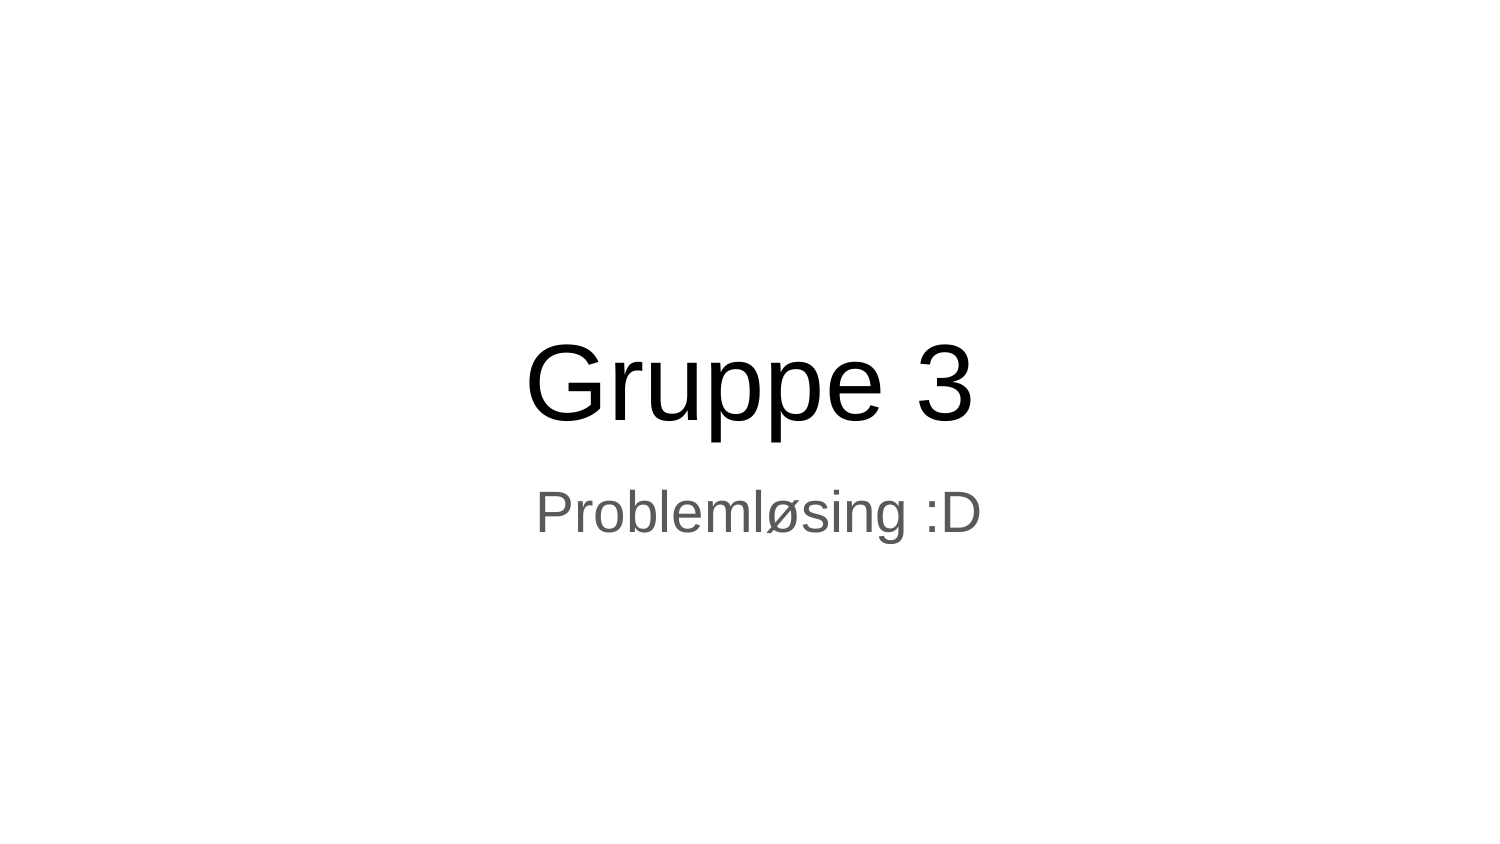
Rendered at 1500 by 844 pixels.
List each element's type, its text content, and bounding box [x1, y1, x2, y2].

subtitle Problemløsing :D [51, 464, 1449, 595]
title Gruppe 3 [51, 122, 1449, 459]
